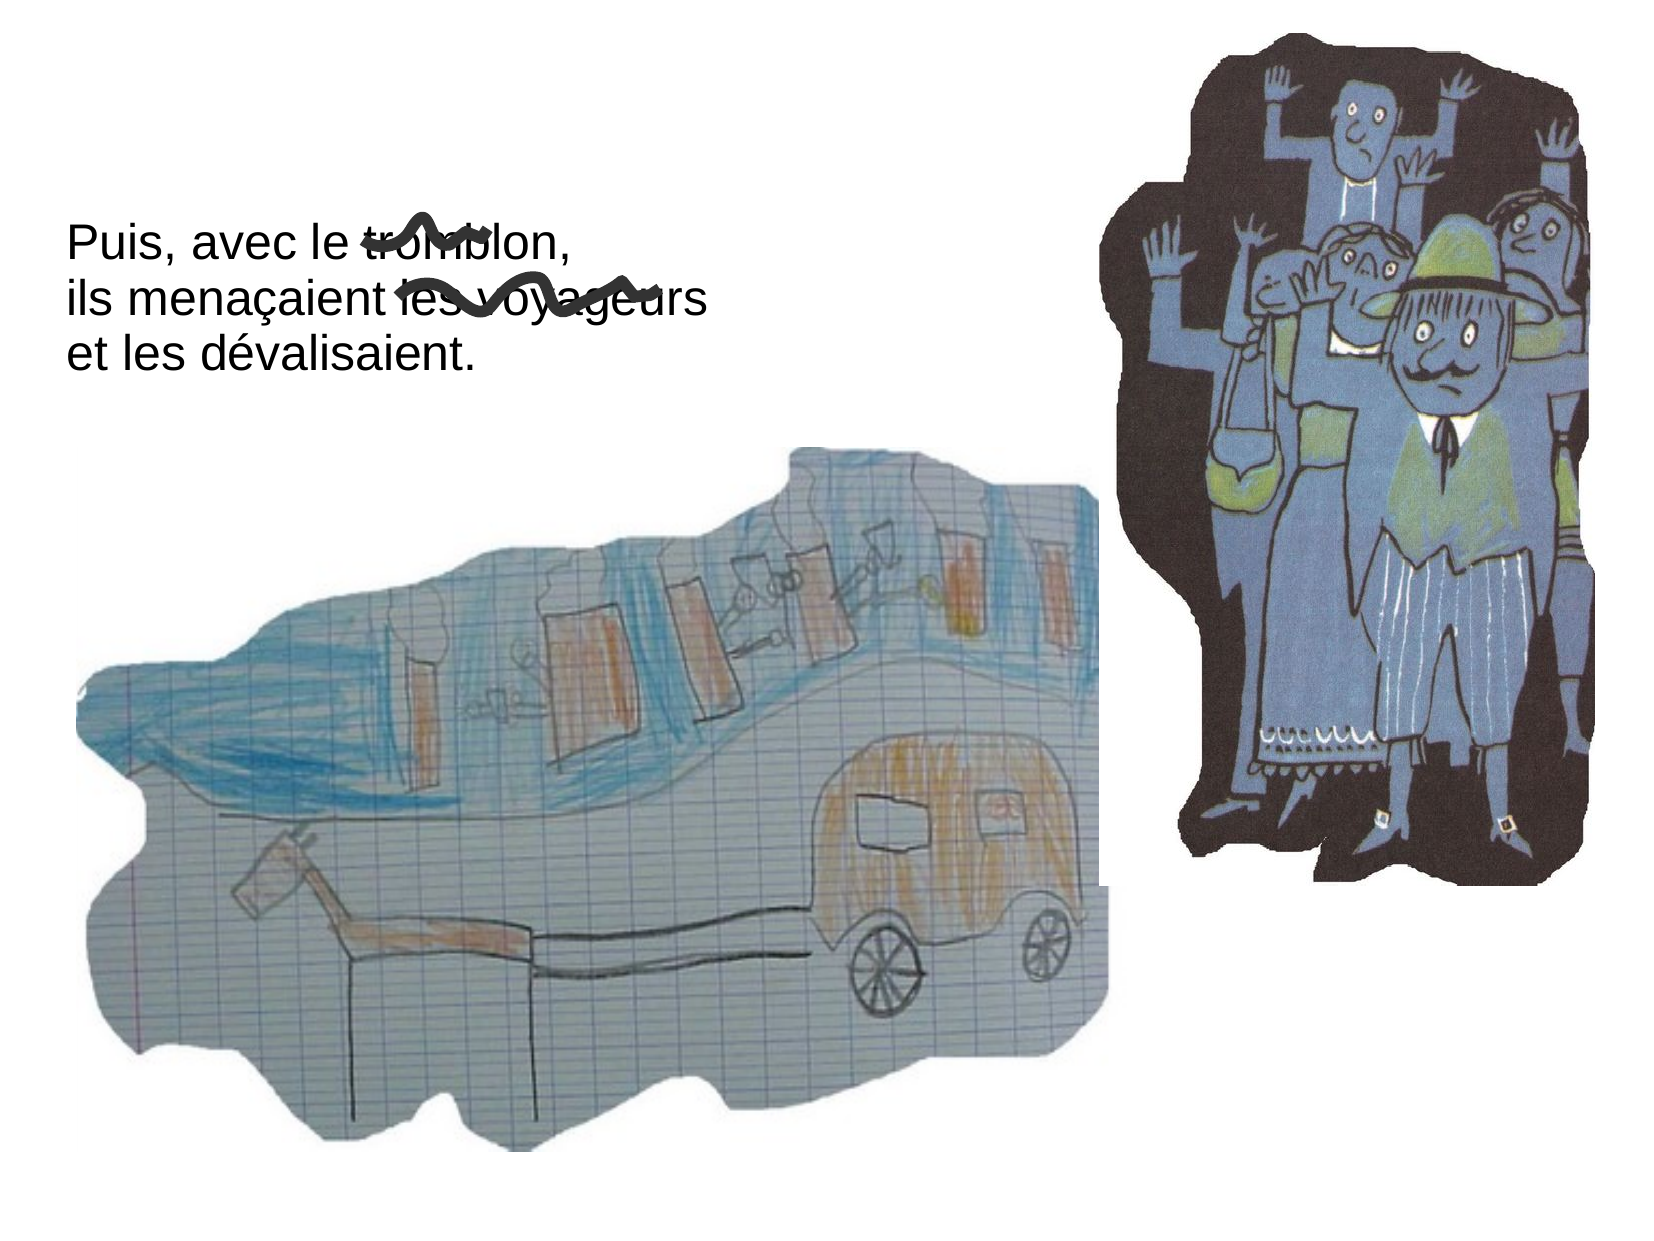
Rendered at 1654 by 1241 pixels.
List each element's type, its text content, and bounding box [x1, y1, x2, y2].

picture [76, 33, 1595, 1152]
text_box Puis, avec le tromblon, ils menaçaient les voyageurs et les dévalisaient. [52, 206, 724, 389]
